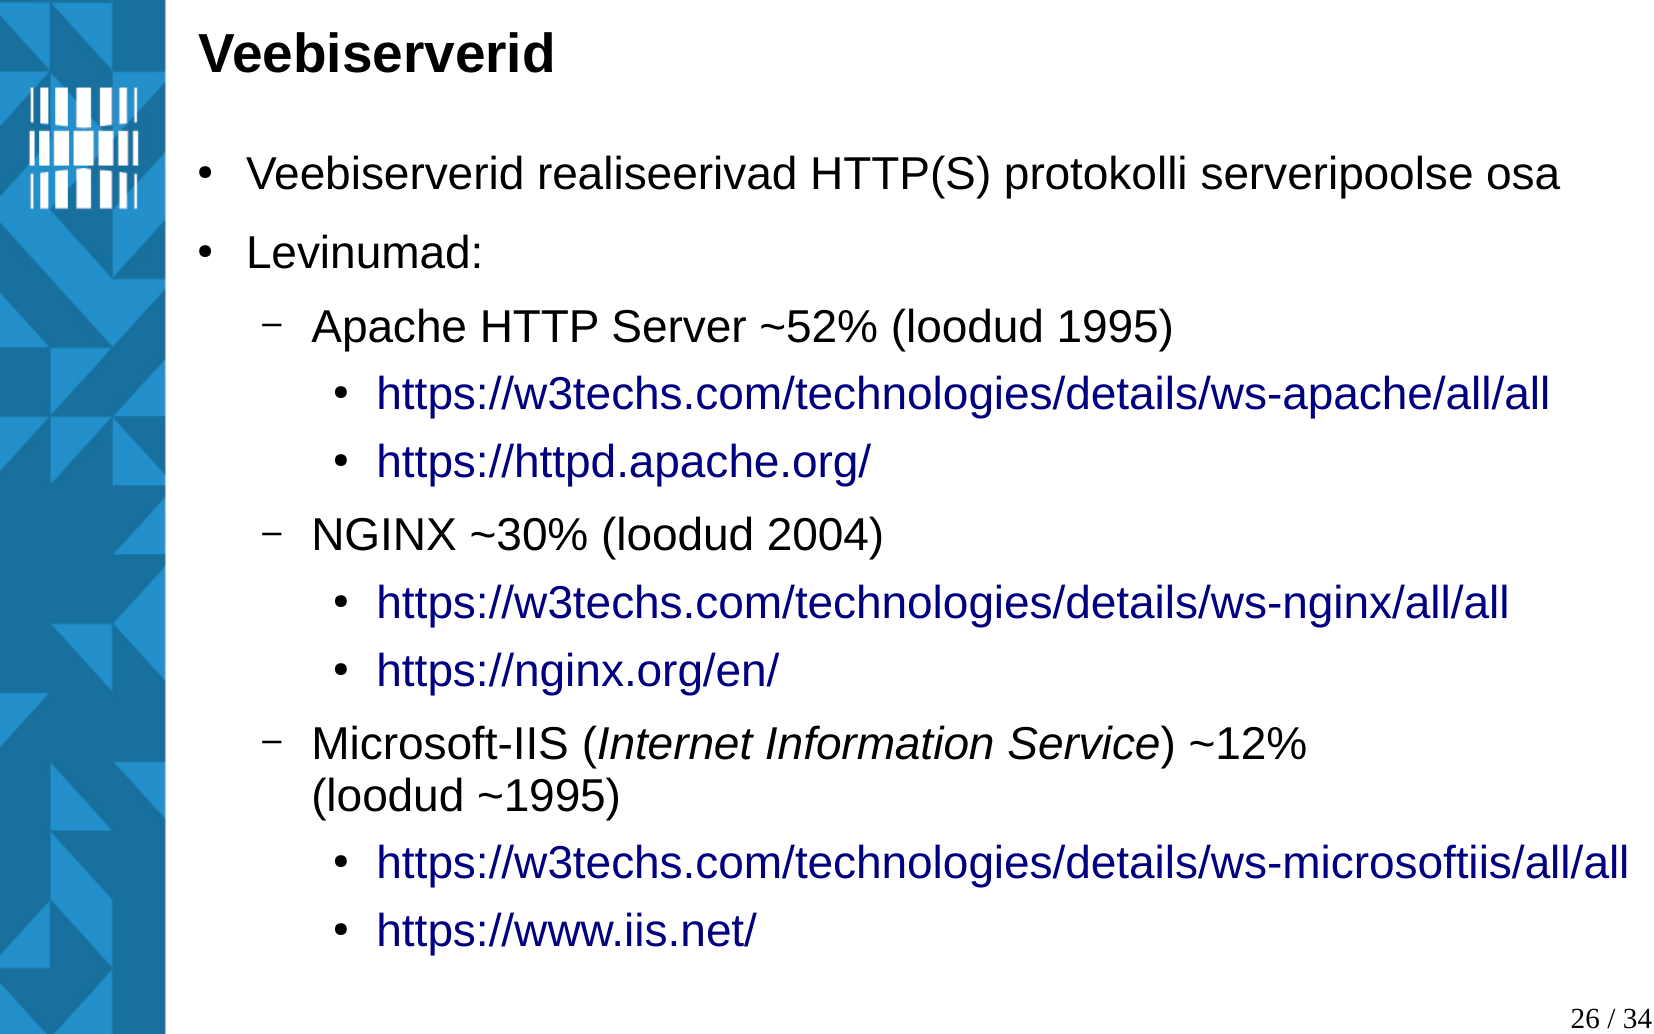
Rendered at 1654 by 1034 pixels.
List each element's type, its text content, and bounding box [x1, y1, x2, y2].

list Veebiserverid realiseerivad HTTP(S) protokolli serveripoolse osa Levinumad: Apache HTTP Server ~52% (loodud 1995) https://w3techs.com/technologies/details/ws-apache/all/all https://httpd.apache.org/ NGINX ~30% (loodud 2004) https://w3techs.com/technologies/details/ws-nginx/all/all https://nginx.org/en/ Microsoft-IIS (Internet Information Service) ~12% (loodud ~1995) https://w3techs.com/technologies/details/ws-microsoftiis/all/all https://www.iis.net/ [180, 148, 1636, 975]
title Veebiserverid [198, 11, 1583, 95]
